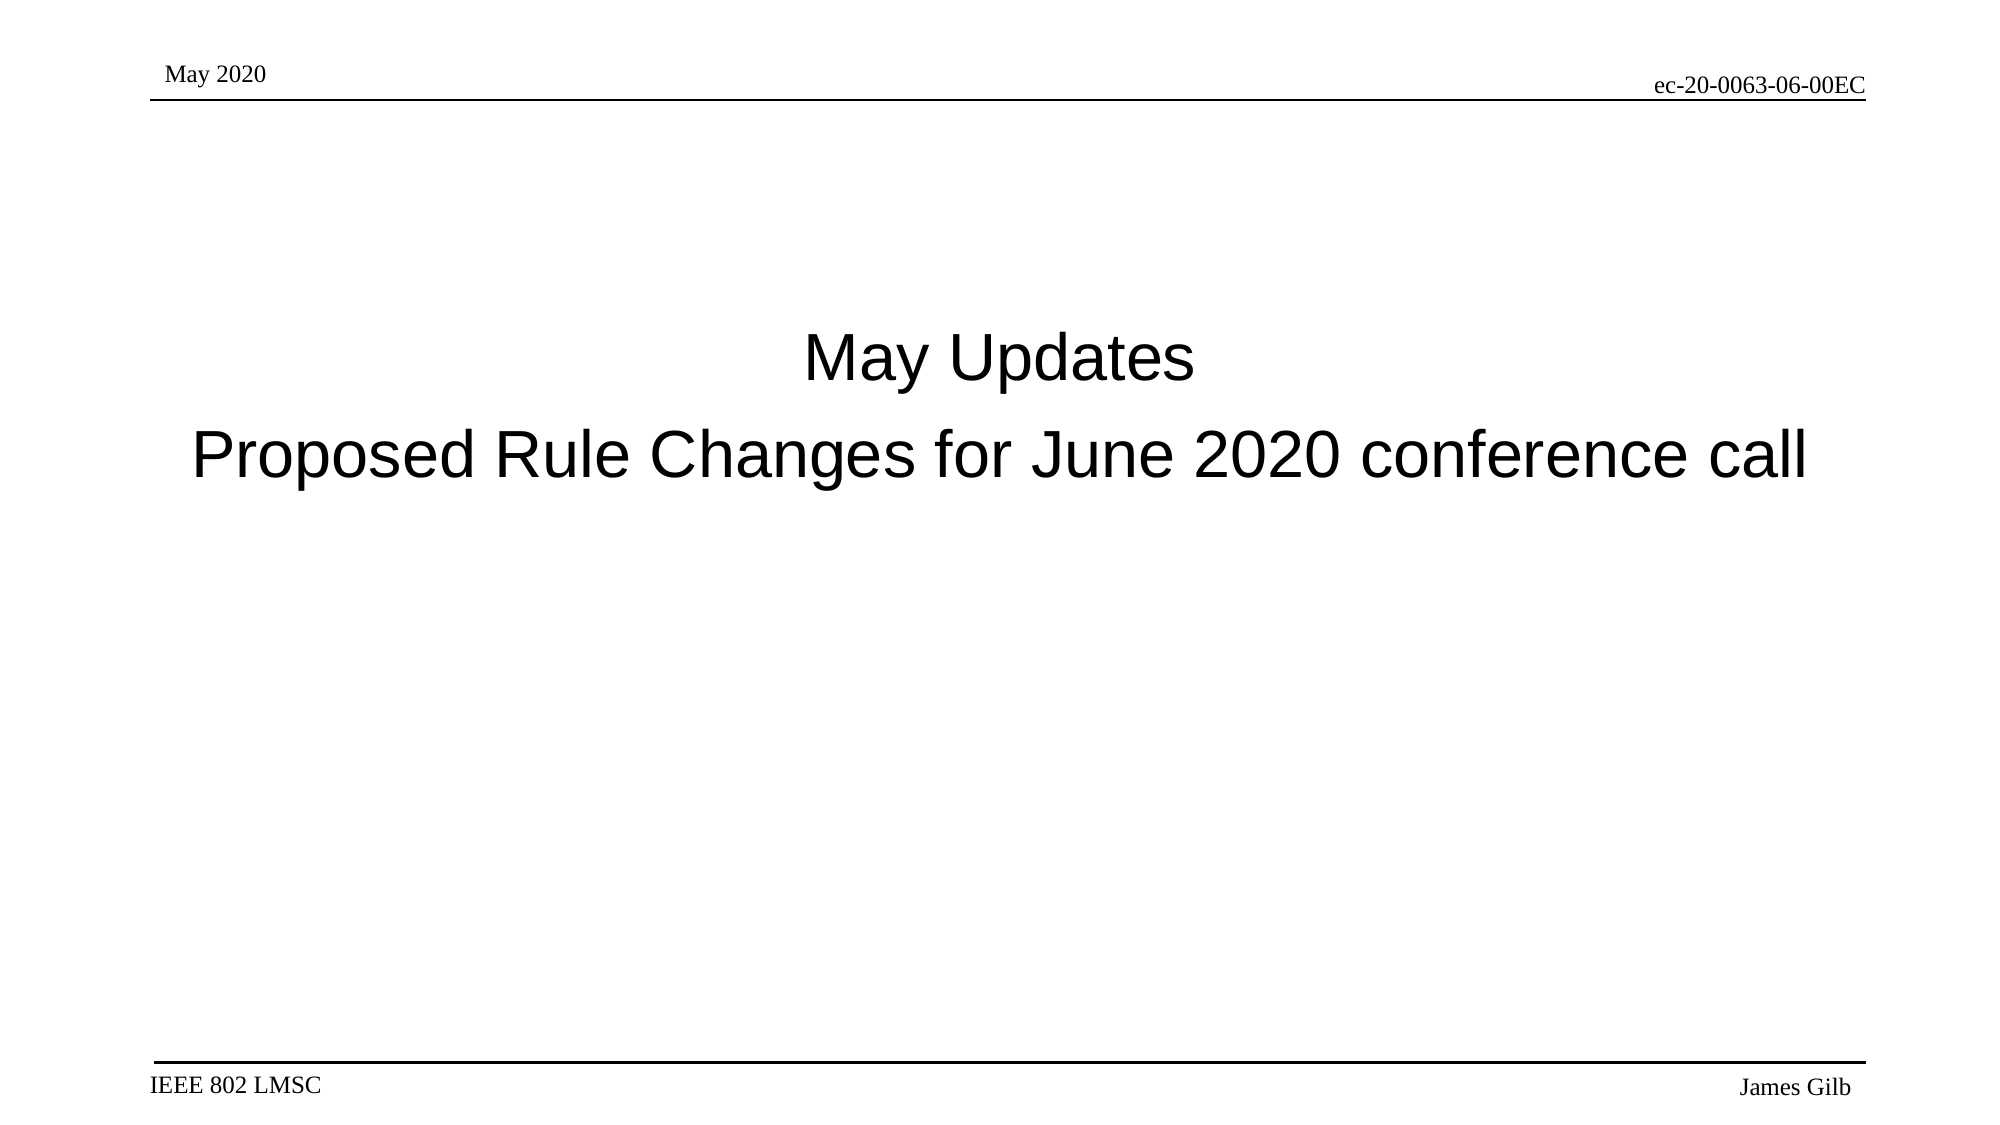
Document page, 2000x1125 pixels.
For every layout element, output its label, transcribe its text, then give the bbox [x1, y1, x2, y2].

subtitle May Updates Proposed Rule Changes for June 2020 conference call [125, 112, 1876, 693]
